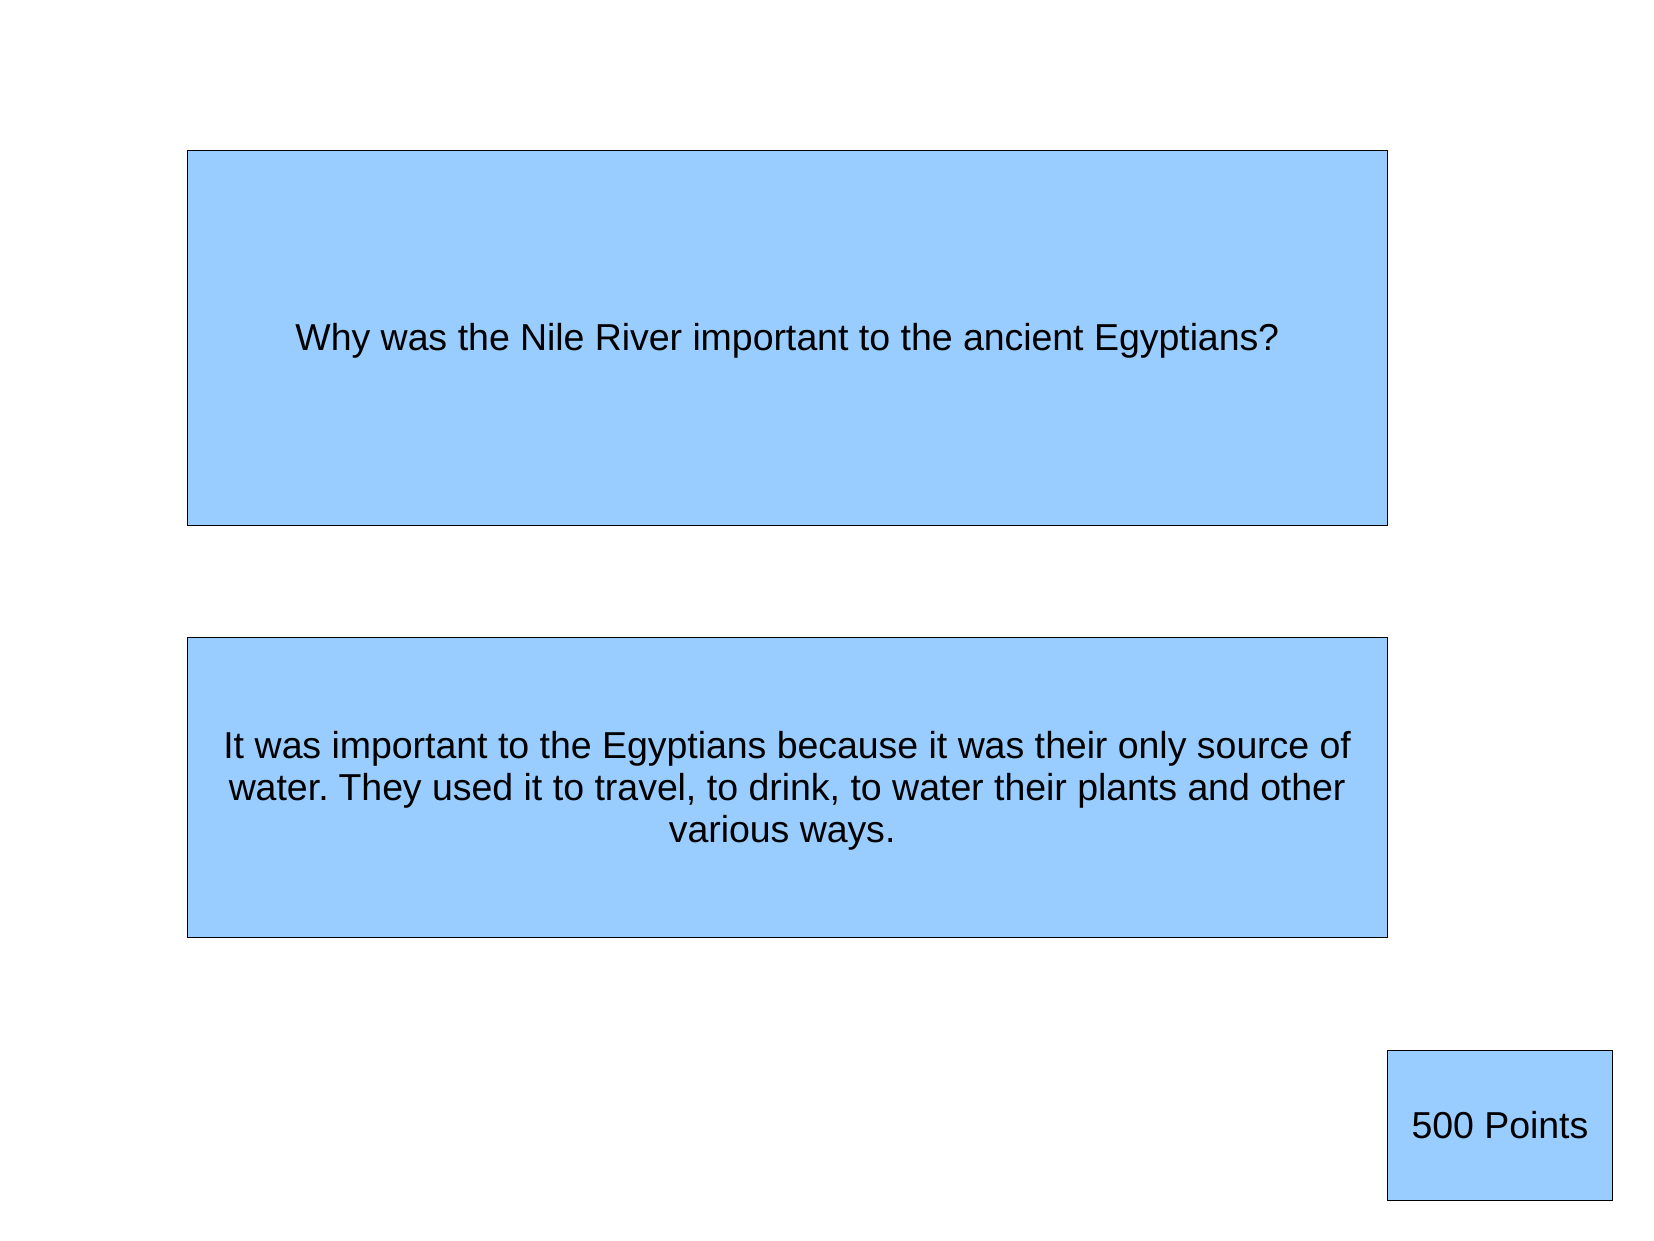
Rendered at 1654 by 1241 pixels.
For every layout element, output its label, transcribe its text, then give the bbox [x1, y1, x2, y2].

text_box It was important to the Egyptians because it was their only source of water. They used it to travel, to drink, to water their plants and other various ways. [187, 637, 1388, 938]
text_box Why was the Nile River important to the ancient Egyptians? [187, 150, 1388, 526]
text_box 500 Points [1387, 1050, 1613, 1201]
